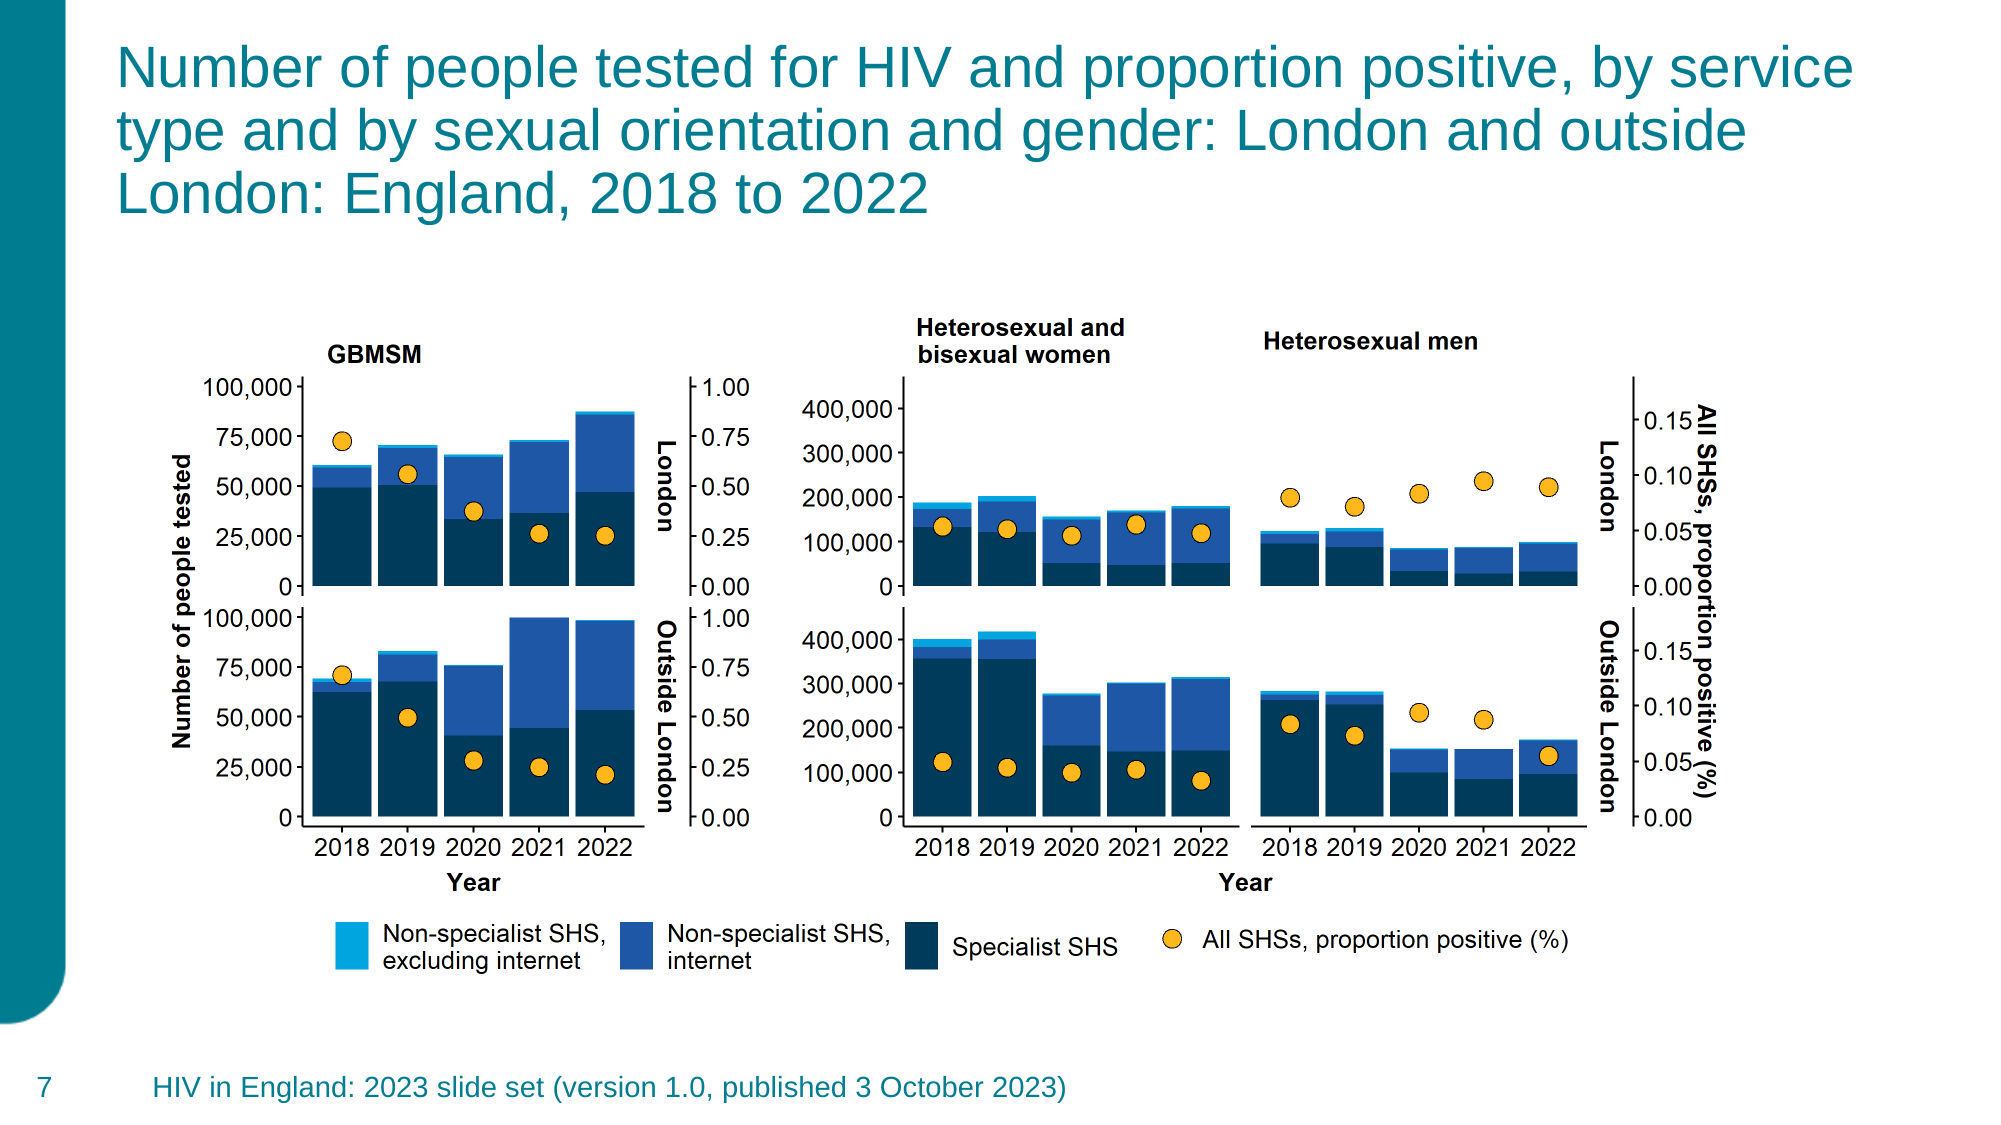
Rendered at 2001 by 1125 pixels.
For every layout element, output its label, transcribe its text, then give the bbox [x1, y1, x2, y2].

title Number of people tested for HIV and proportion positive, by service type and by sexual orientation and gender: London and outside London: England, 2018 to 2022 [101, 29, 1926, 189]
text_box [21, 1056, 120, 1117]
picture [141, 281, 1745, 994]
text_box HIV in England: 2023 slide set (version 1.0, published 3 October 2023) [137, 1056, 1780, 1116]
